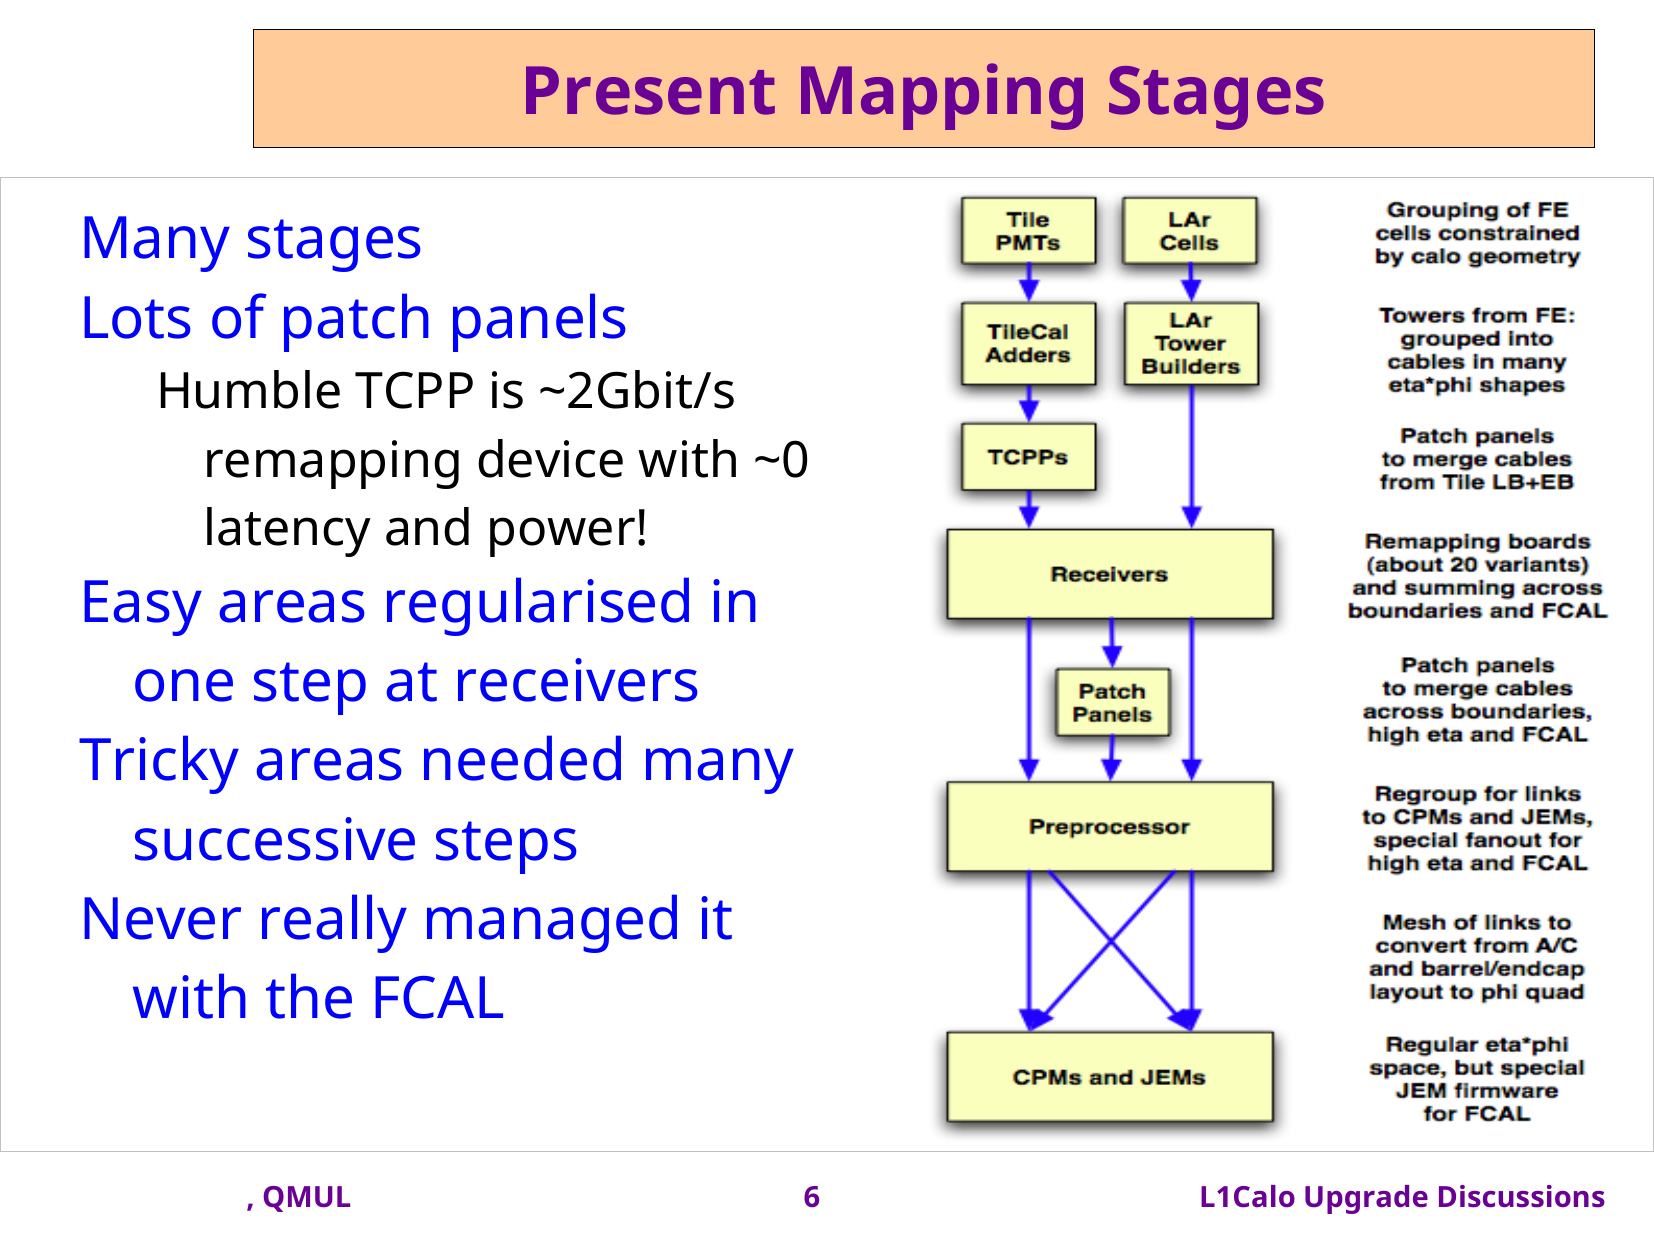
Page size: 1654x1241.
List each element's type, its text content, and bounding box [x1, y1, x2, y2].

list Many stages Lots of patch panels Humble TCPP is ~2Gbit/s remapping device with ~0 latency and power! Easy areas regularised in one step at receivers Tricky areas needed many successive steps Never really managed it with the FCAL [61, 196, 857, 1117]
title Present Mapping Stages [253, 29, 1595, 148]
picture [924, 186, 1623, 1146]
